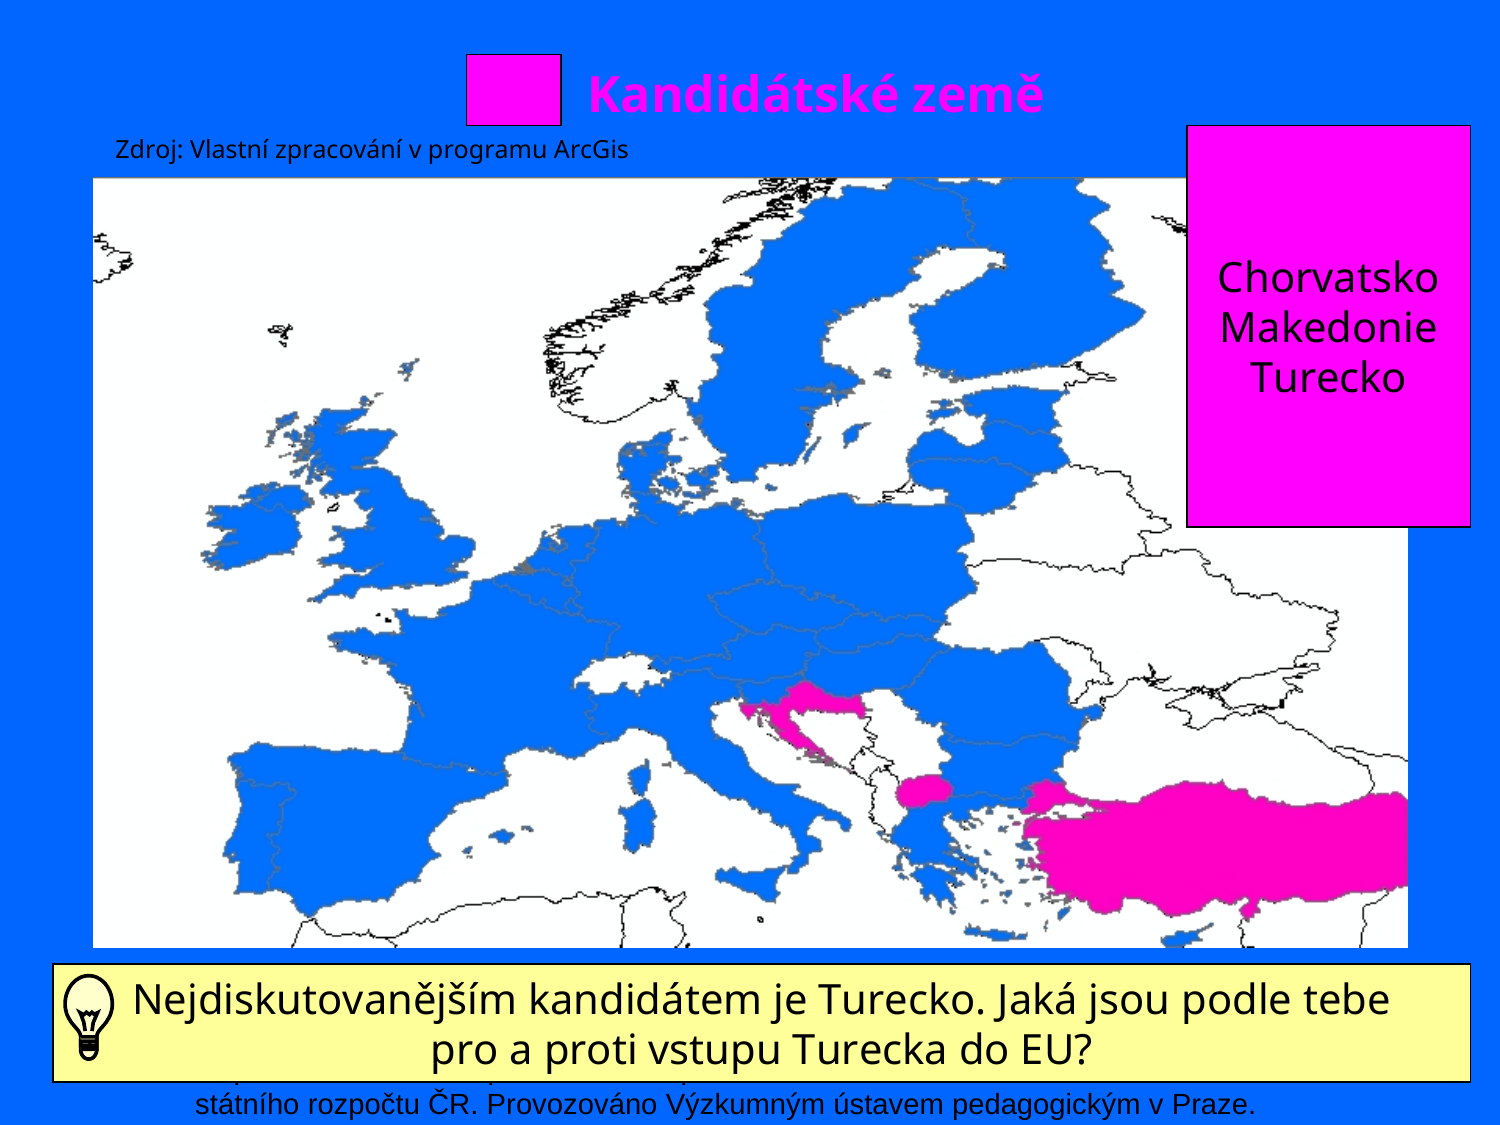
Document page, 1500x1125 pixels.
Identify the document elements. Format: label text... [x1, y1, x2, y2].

text_box Zdroj: Vlastní zpracování v programu ArcGis [100, 125, 645, 171]
text_box [65, 975, 113, 1060]
text_box Nejdiskutovanějším kandidátem je Turecko. Jaká jsou podle tebe pro a proti vstupu Turecka do EU? [53, 964, 1471, 1082]
text_box Chorvatsko Makedonie Turecko [1187, 125, 1471, 528]
text_box Dostupné z Metodického portálu www.rvp.cz, ISSN: 1802-4785, financovaného z ESF a státního rozpočtu ČR. Provozováno Výzkumným ústavem pedagogickým v Praze. [105, 1082, 1348, 1103]
text_box [466, 54, 561, 125]
text_box Kandidátské země [572, 54, 1191, 131]
chart [93, 177, 1408, 948]
